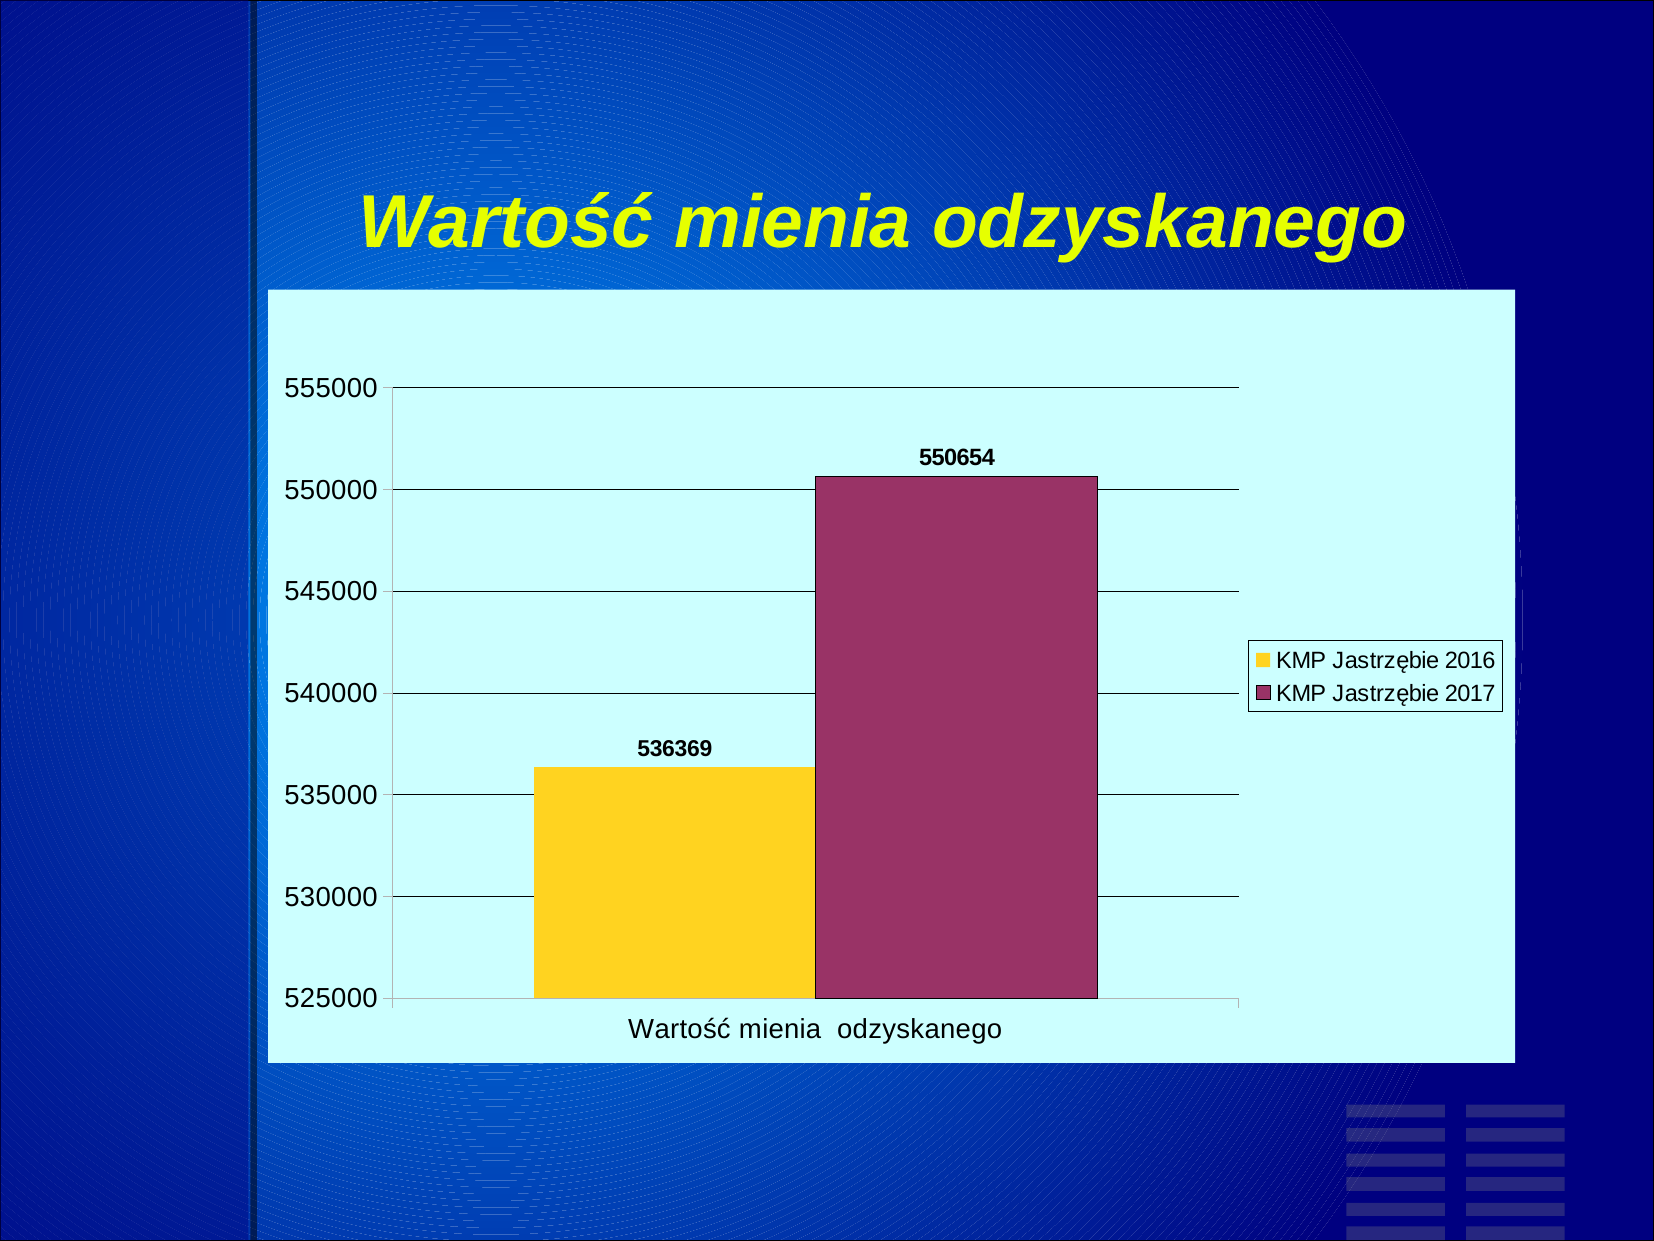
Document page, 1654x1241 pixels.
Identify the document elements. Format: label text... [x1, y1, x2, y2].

chart [268, 289, 1516, 1063]
title Wartość mienia odzyskanego [177, 117, 1590, 325]
